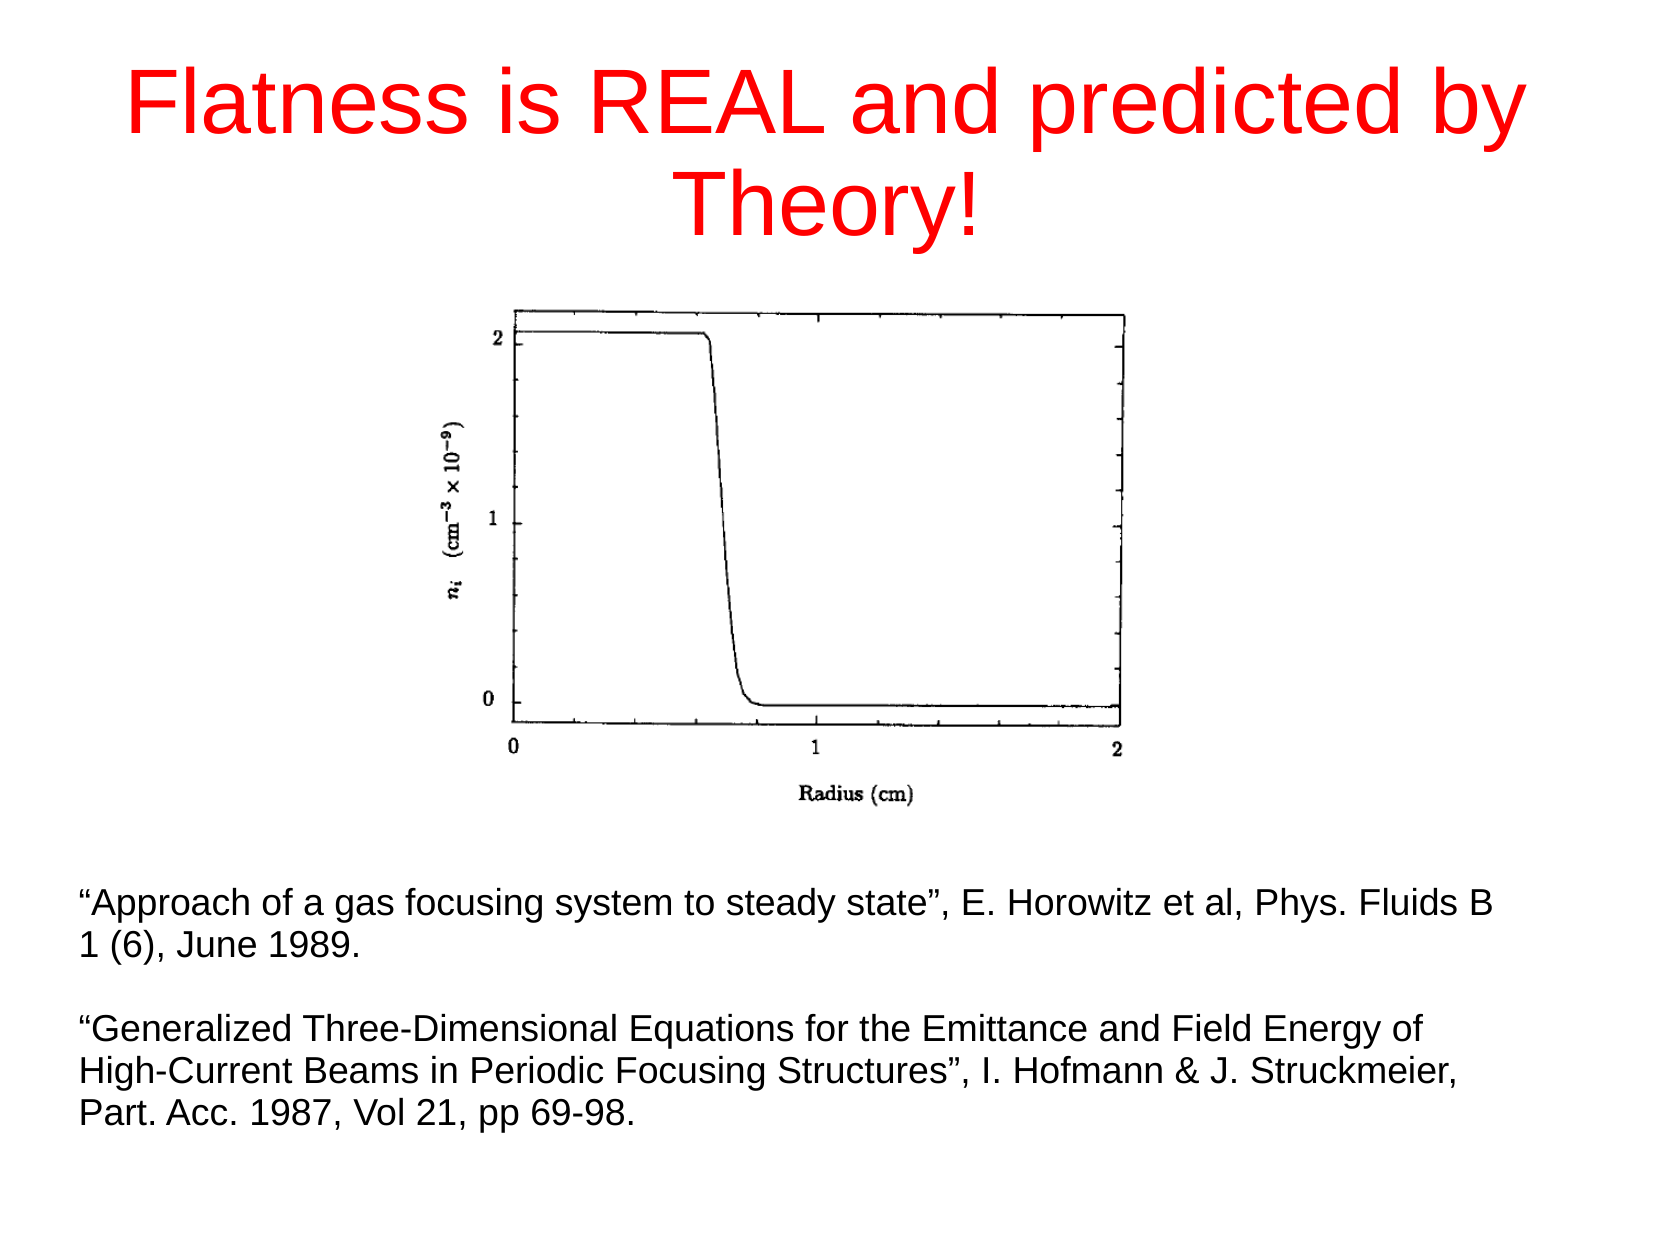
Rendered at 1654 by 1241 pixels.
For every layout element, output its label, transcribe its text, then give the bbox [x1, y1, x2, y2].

title Flatness is REAL and predicted by Theory! [82, 49, 1571, 257]
picture [416, 280, 1176, 811]
text_box “Approach of a gas focusing system to steady state”, E. Horowitz et al, Phys. Fluids B 1 (6), June 1989. “Generalized Three-Dimensional Equations for the Emittance and Field Energy of High-Current Beams in Periodic Focusing Structures”, I. Hofmann & J. Struckmeier, Part. Acc. 1987, Vol 21, pp 69-98. [63, 873, 1523, 1141]
